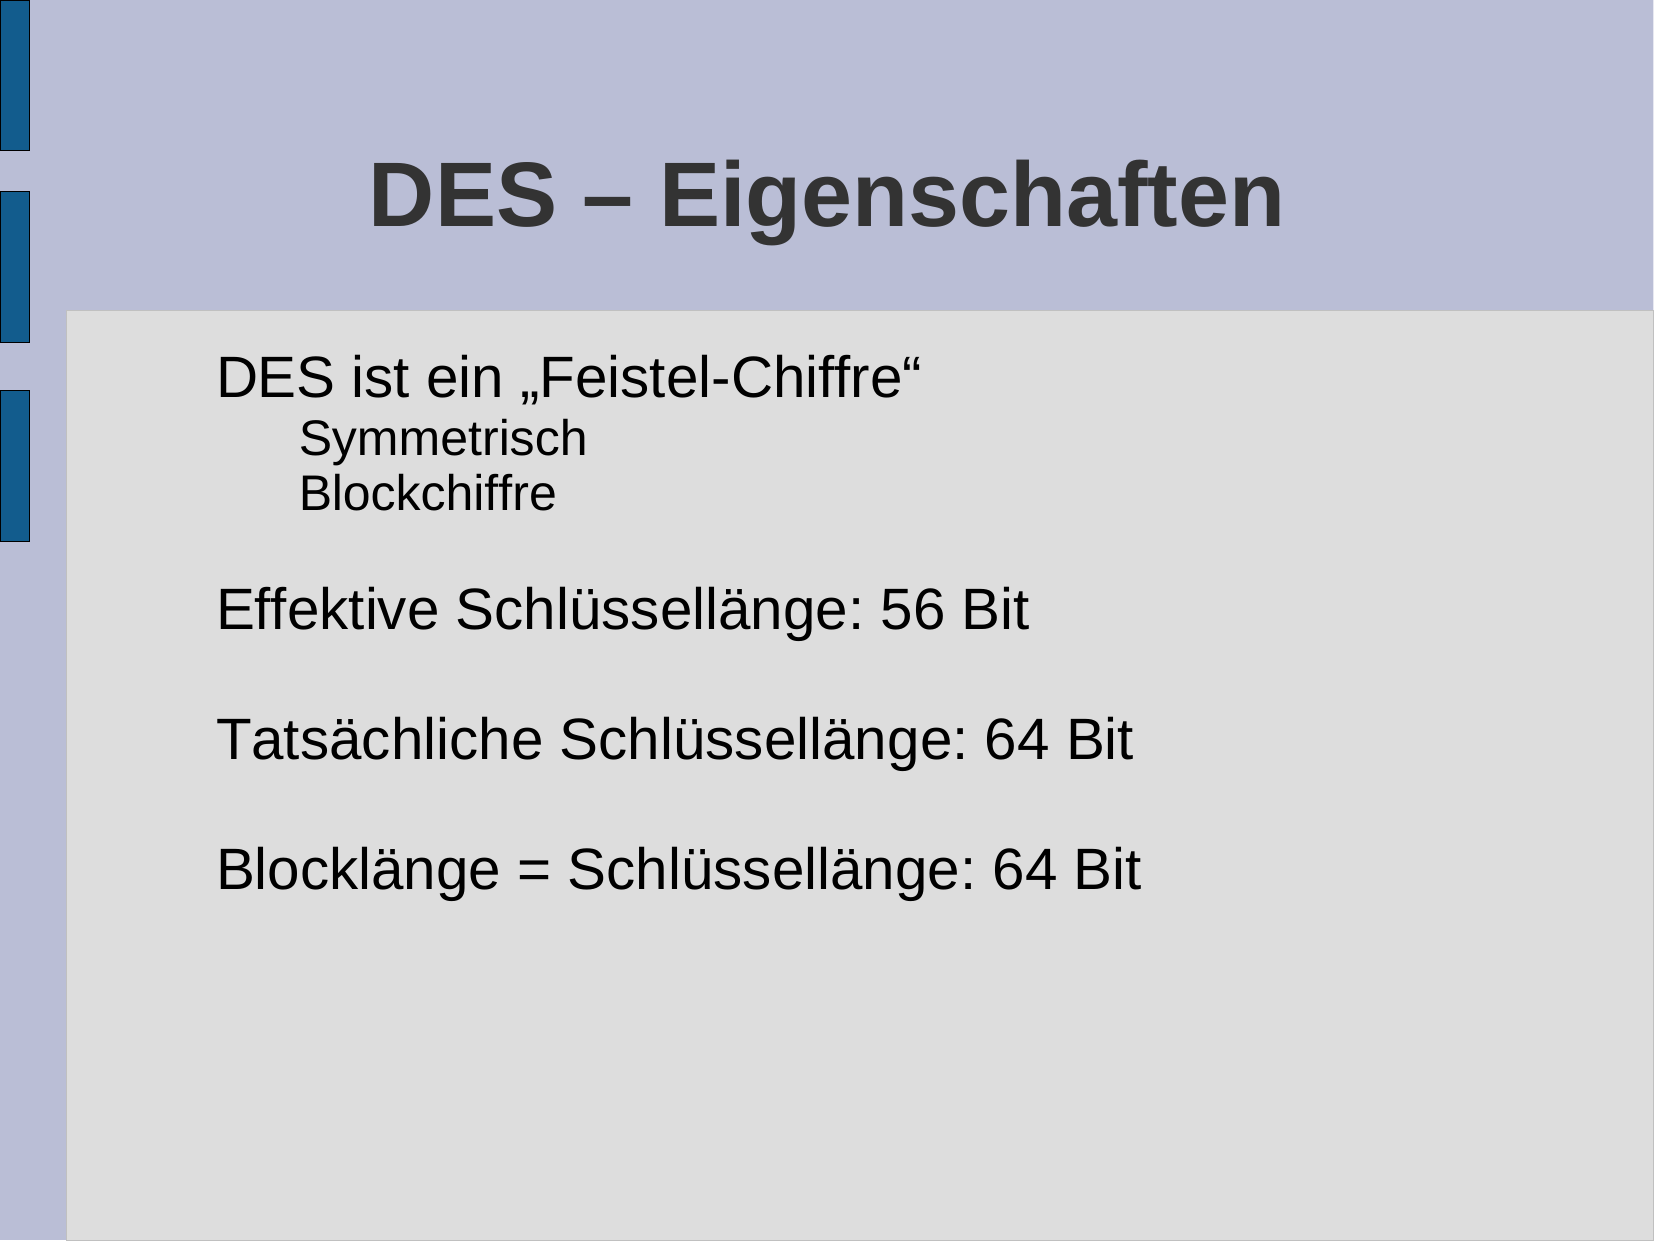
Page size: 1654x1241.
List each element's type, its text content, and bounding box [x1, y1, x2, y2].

list DES ist ein „Feistel-Chiffre“ Symmetrisch Blockchiffre Effektive Schlüssellänge: 56 Bit Tatsächliche Schlüssellänge: 64 Bit Blocklänge = Schlüssellänge: 64 Bit [121, 344, 1534, 1127]
title DES – Eigenschaften [121, 91, 1534, 299]
